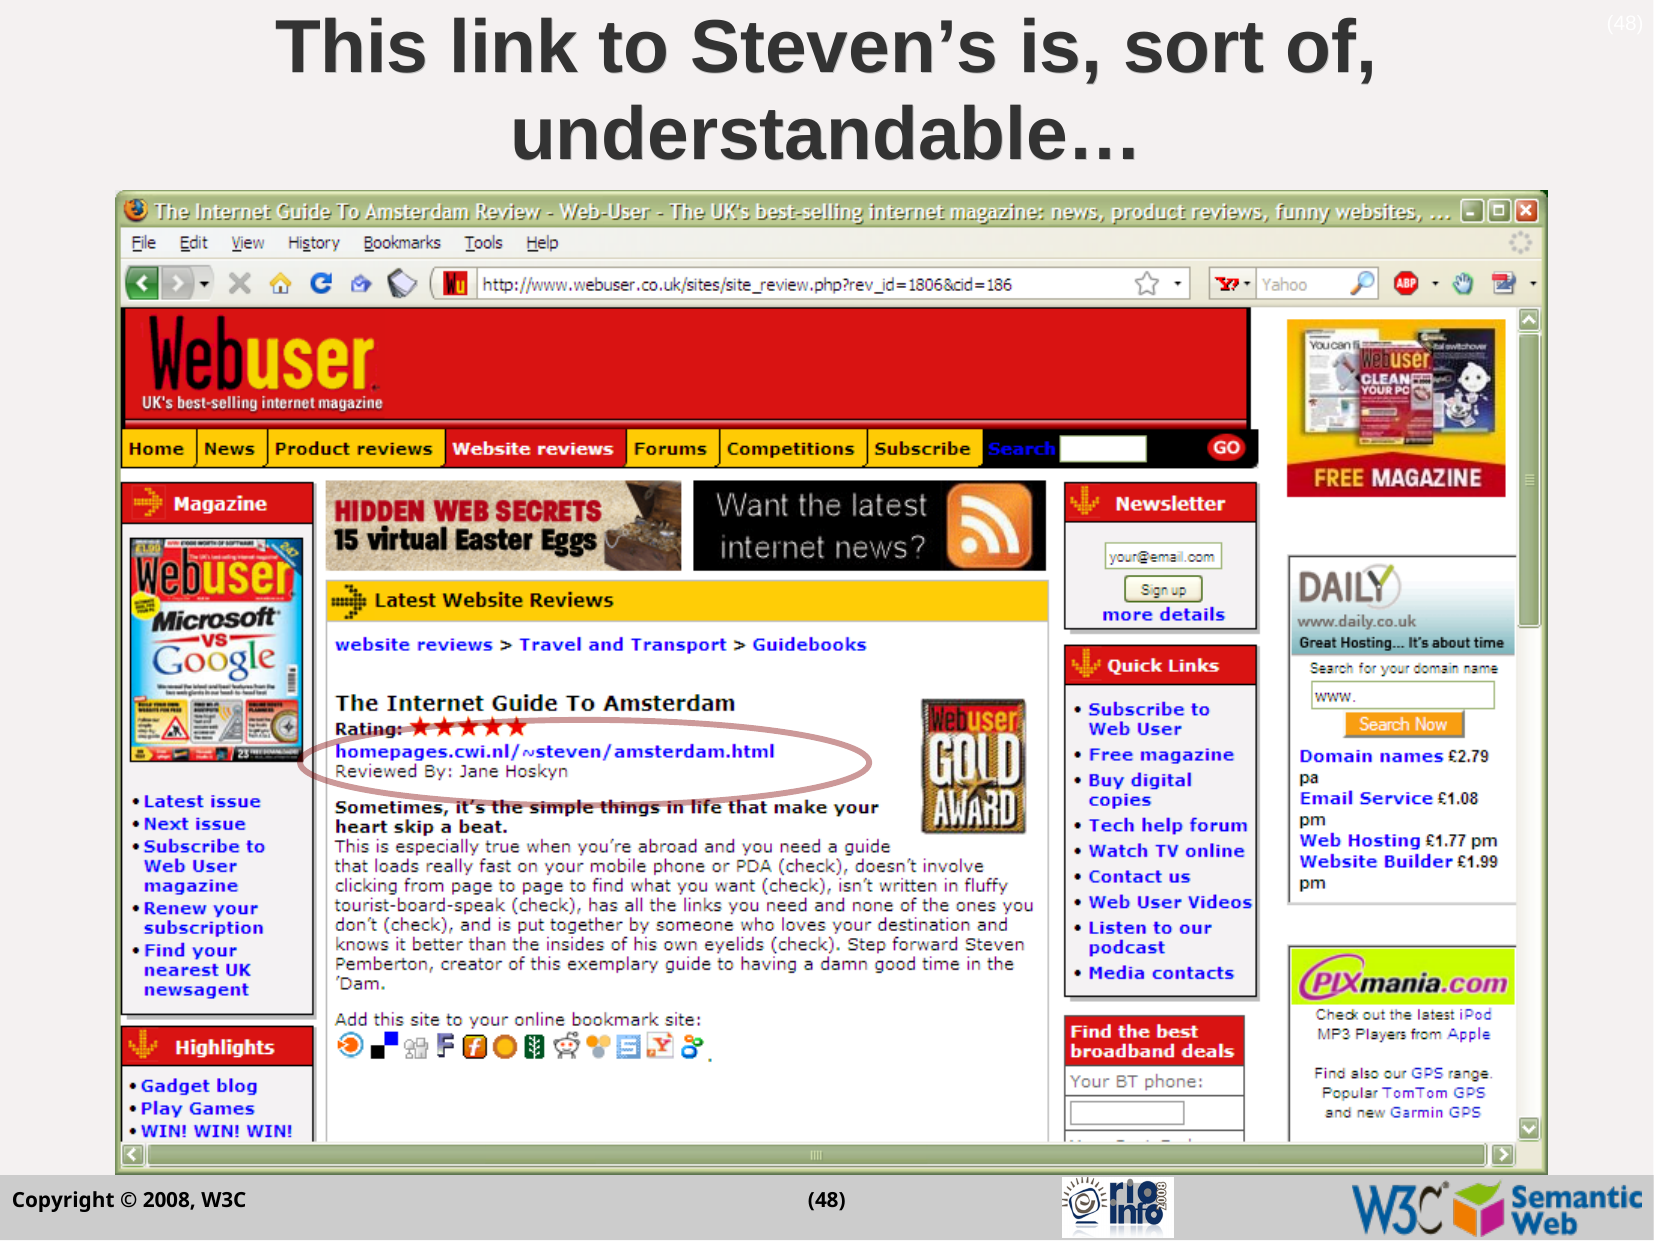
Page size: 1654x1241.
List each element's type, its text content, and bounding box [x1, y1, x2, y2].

picture [1352, 1178, 1642, 1237]
picture [1062, 1177, 1174, 1238]
picture [115, 190, 1548, 1175]
title This link to Steven’s is, sort of, understandable… [0, 2, 1654, 175]
